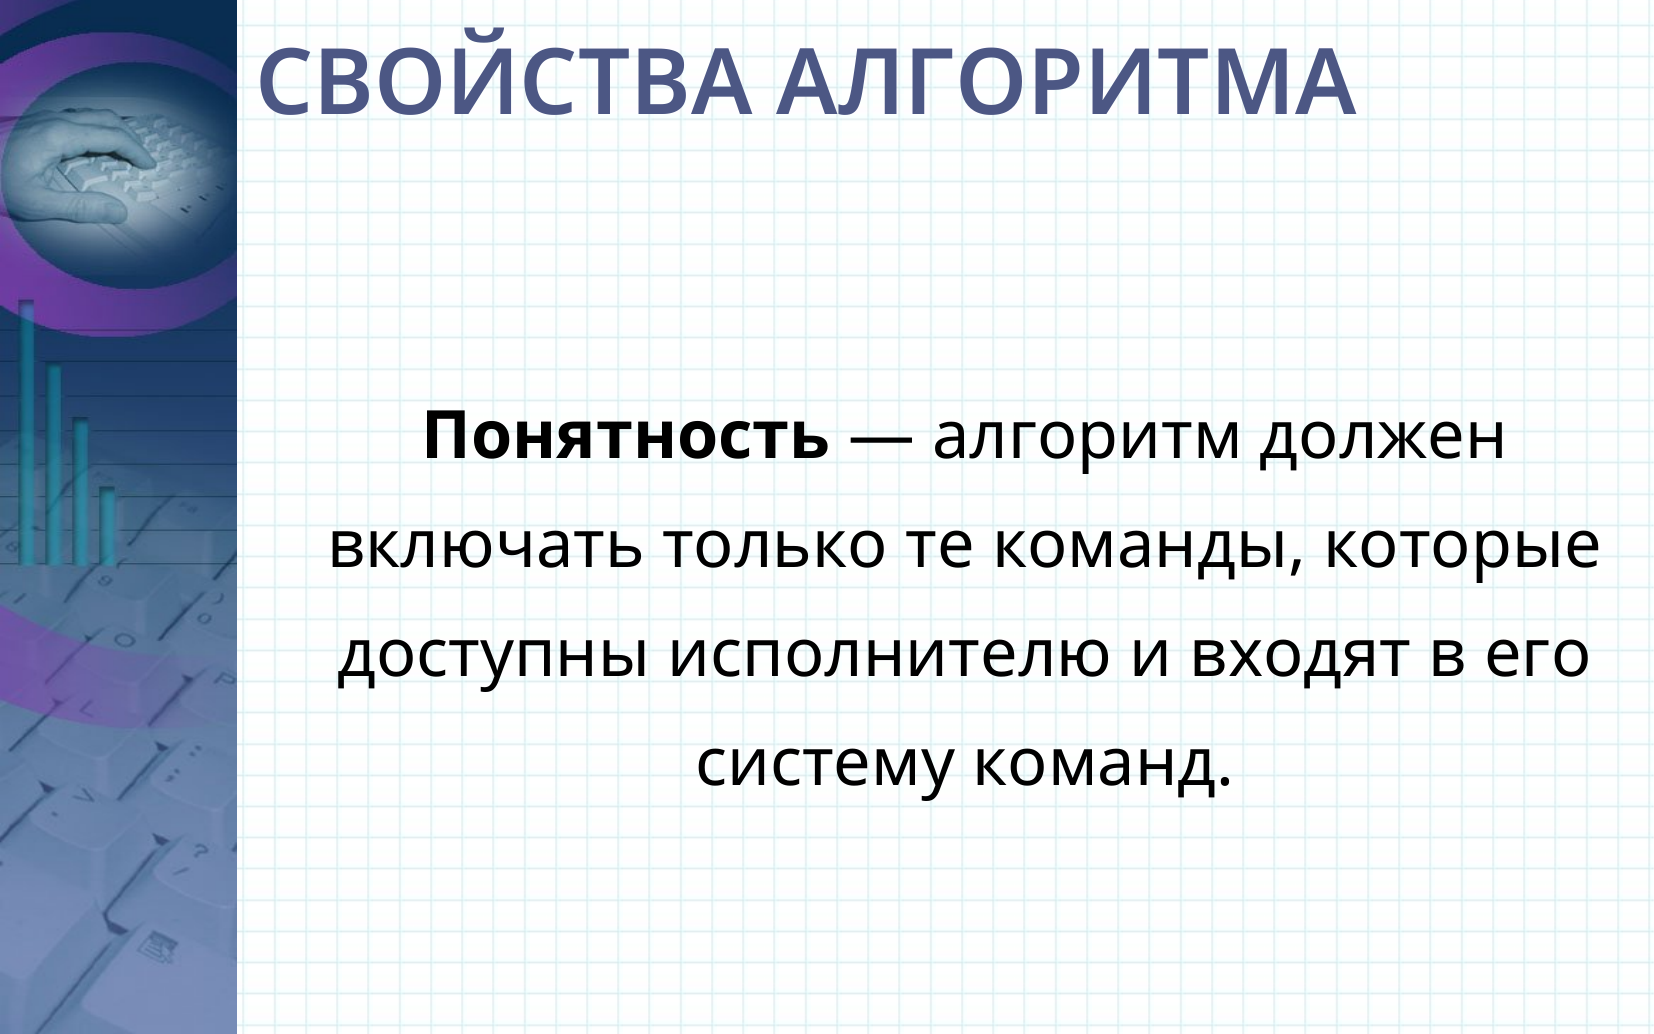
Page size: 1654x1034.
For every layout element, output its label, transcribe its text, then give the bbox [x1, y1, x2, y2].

title СВОЙСТВА АЛГОРИТМА [254, 0, 1640, 165]
subtitle Понятность — алгоритм должен включать только те команды, которые доступны исполнителю и входят в его систему команд. [254, 287, 1640, 887]
picture [0, 0, 1654, 1034]
